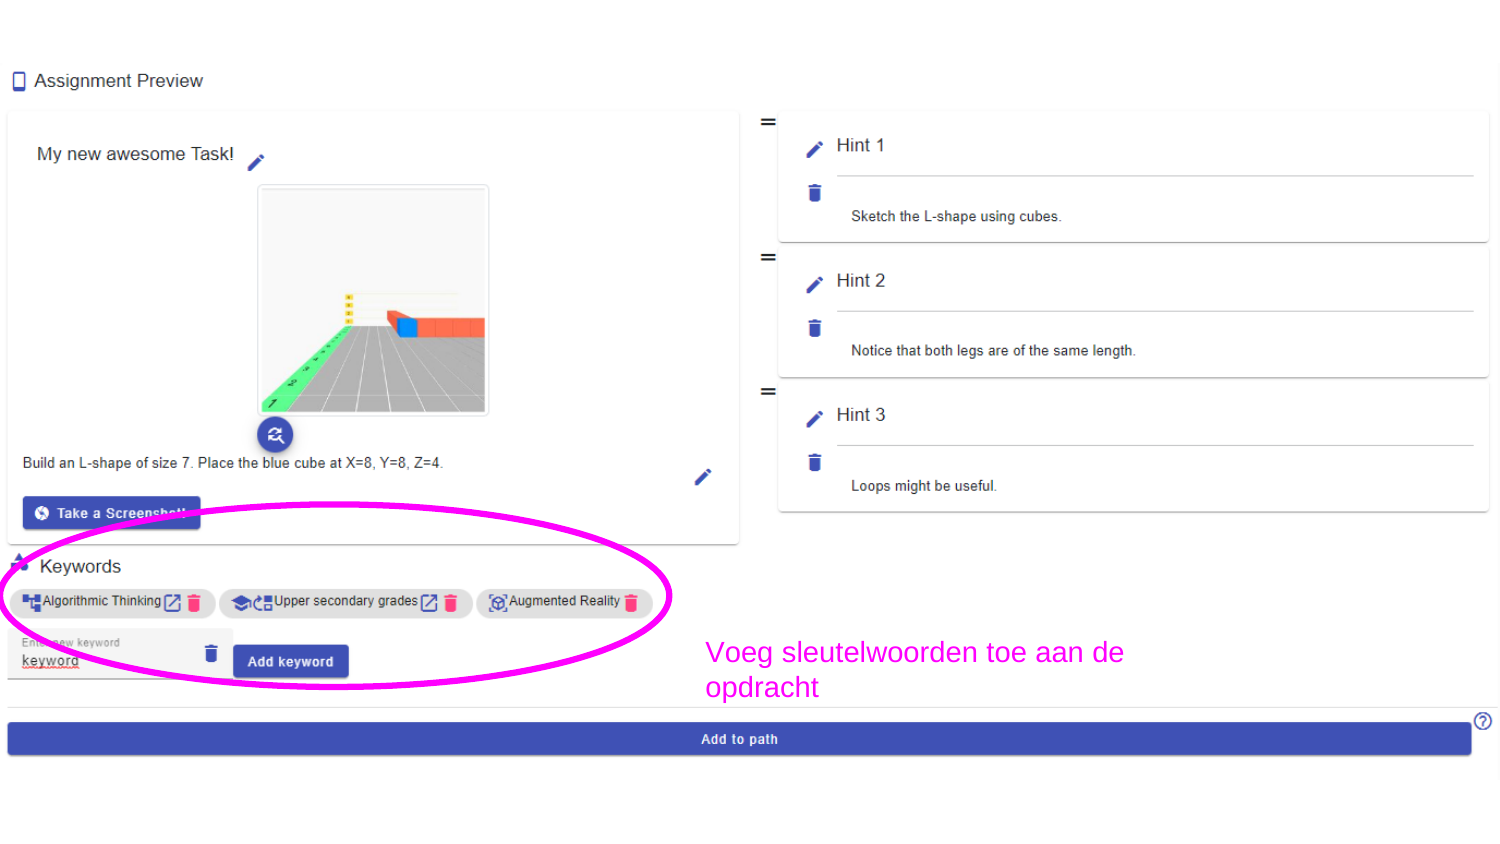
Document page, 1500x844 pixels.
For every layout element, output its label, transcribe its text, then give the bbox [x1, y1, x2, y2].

picture [0, 64, 1500, 780]
picture [4, 508, 666, 683]
text_box Voeg sleutelwoorden toe aan de opdracht [690, 618, 1166, 720]
